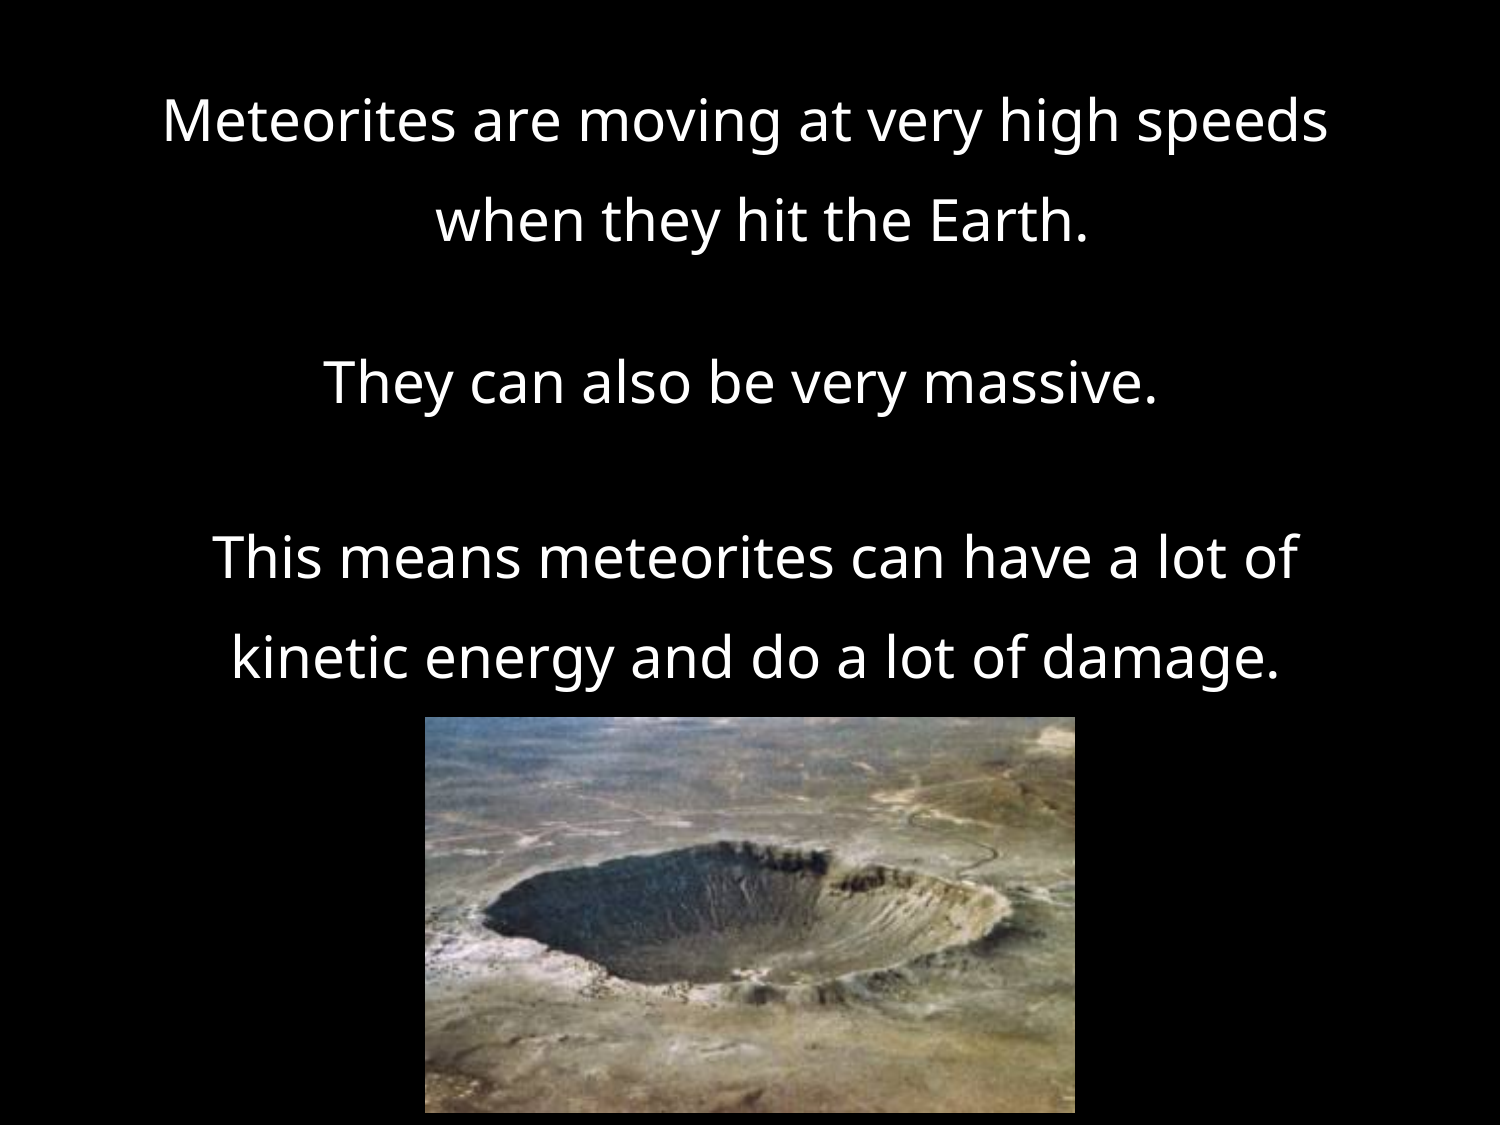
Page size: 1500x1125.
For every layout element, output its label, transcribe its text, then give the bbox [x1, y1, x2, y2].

text_box They can also be very massive. [308, 337, 1174, 423]
picture [425, 717, 1075, 1113]
text_box kinetic energy and do a lot of damage. [215, 612, 1297, 698]
text_box when they hit the Earth. [420, 174, 1106, 261]
text_box Meteorites are moving at very high speeds [147, 75, 1345, 161]
text_box This means meteorites can have a lot of [197, 512, 1314, 598]
